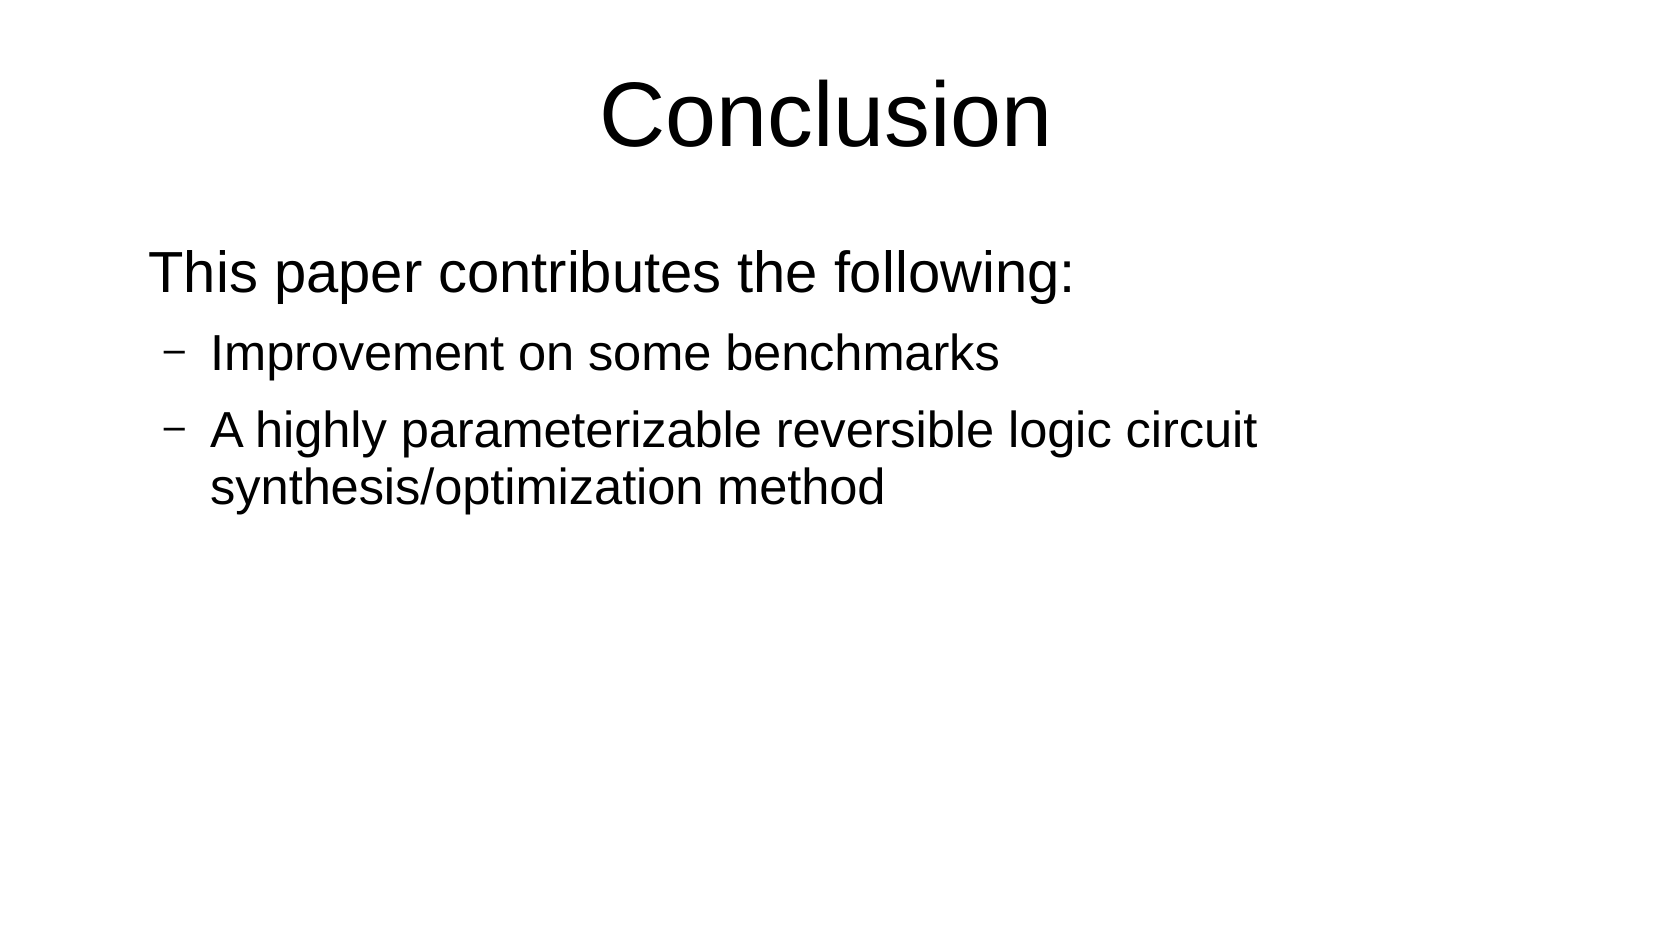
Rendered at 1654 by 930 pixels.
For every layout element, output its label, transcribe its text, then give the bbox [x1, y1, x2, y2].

title Conclusion [82, 37, 1571, 193]
list This paper contributes the following: Improvement on some benchmarks A highly parameterizable reversible logic circuit synthesis/optimization method [86, 239, 1575, 518]
